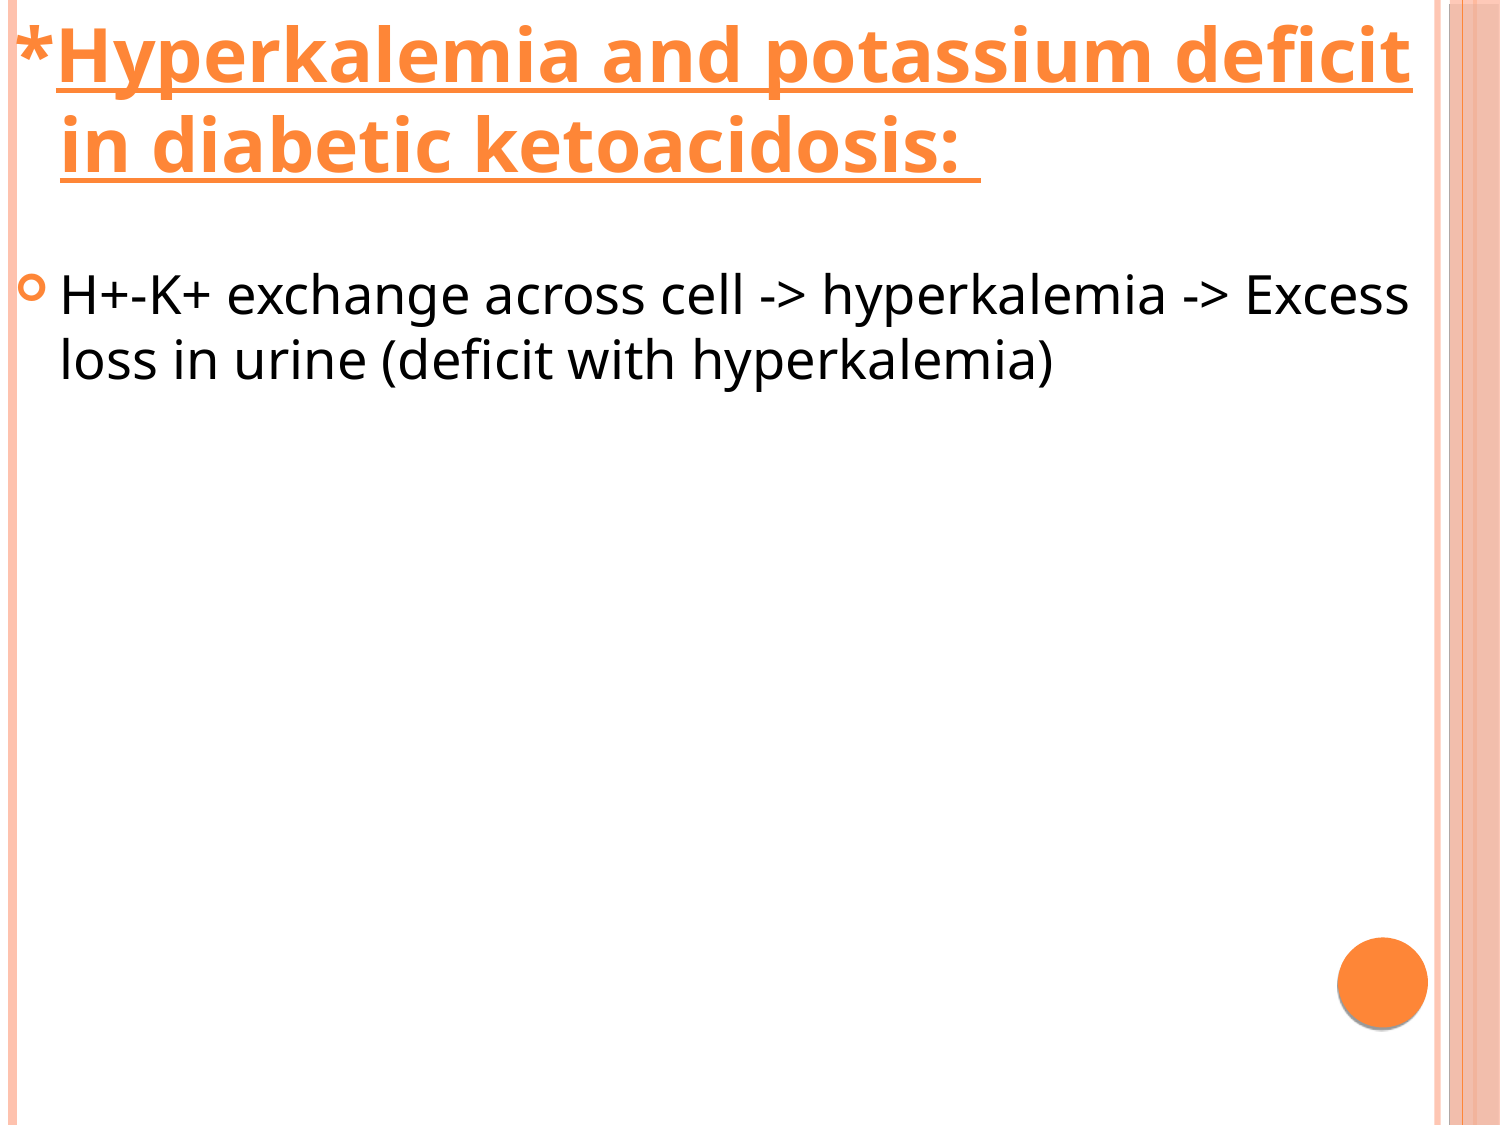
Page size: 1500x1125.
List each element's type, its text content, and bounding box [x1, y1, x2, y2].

list *Hyperkalemia and potassium deficit in diabetic ketoacidosis: H+-K+ exchange across cell -> hyperkalemia -> Excess loss in urine (deficit with hyperkalemia) [0, 0, 1500, 1125]
